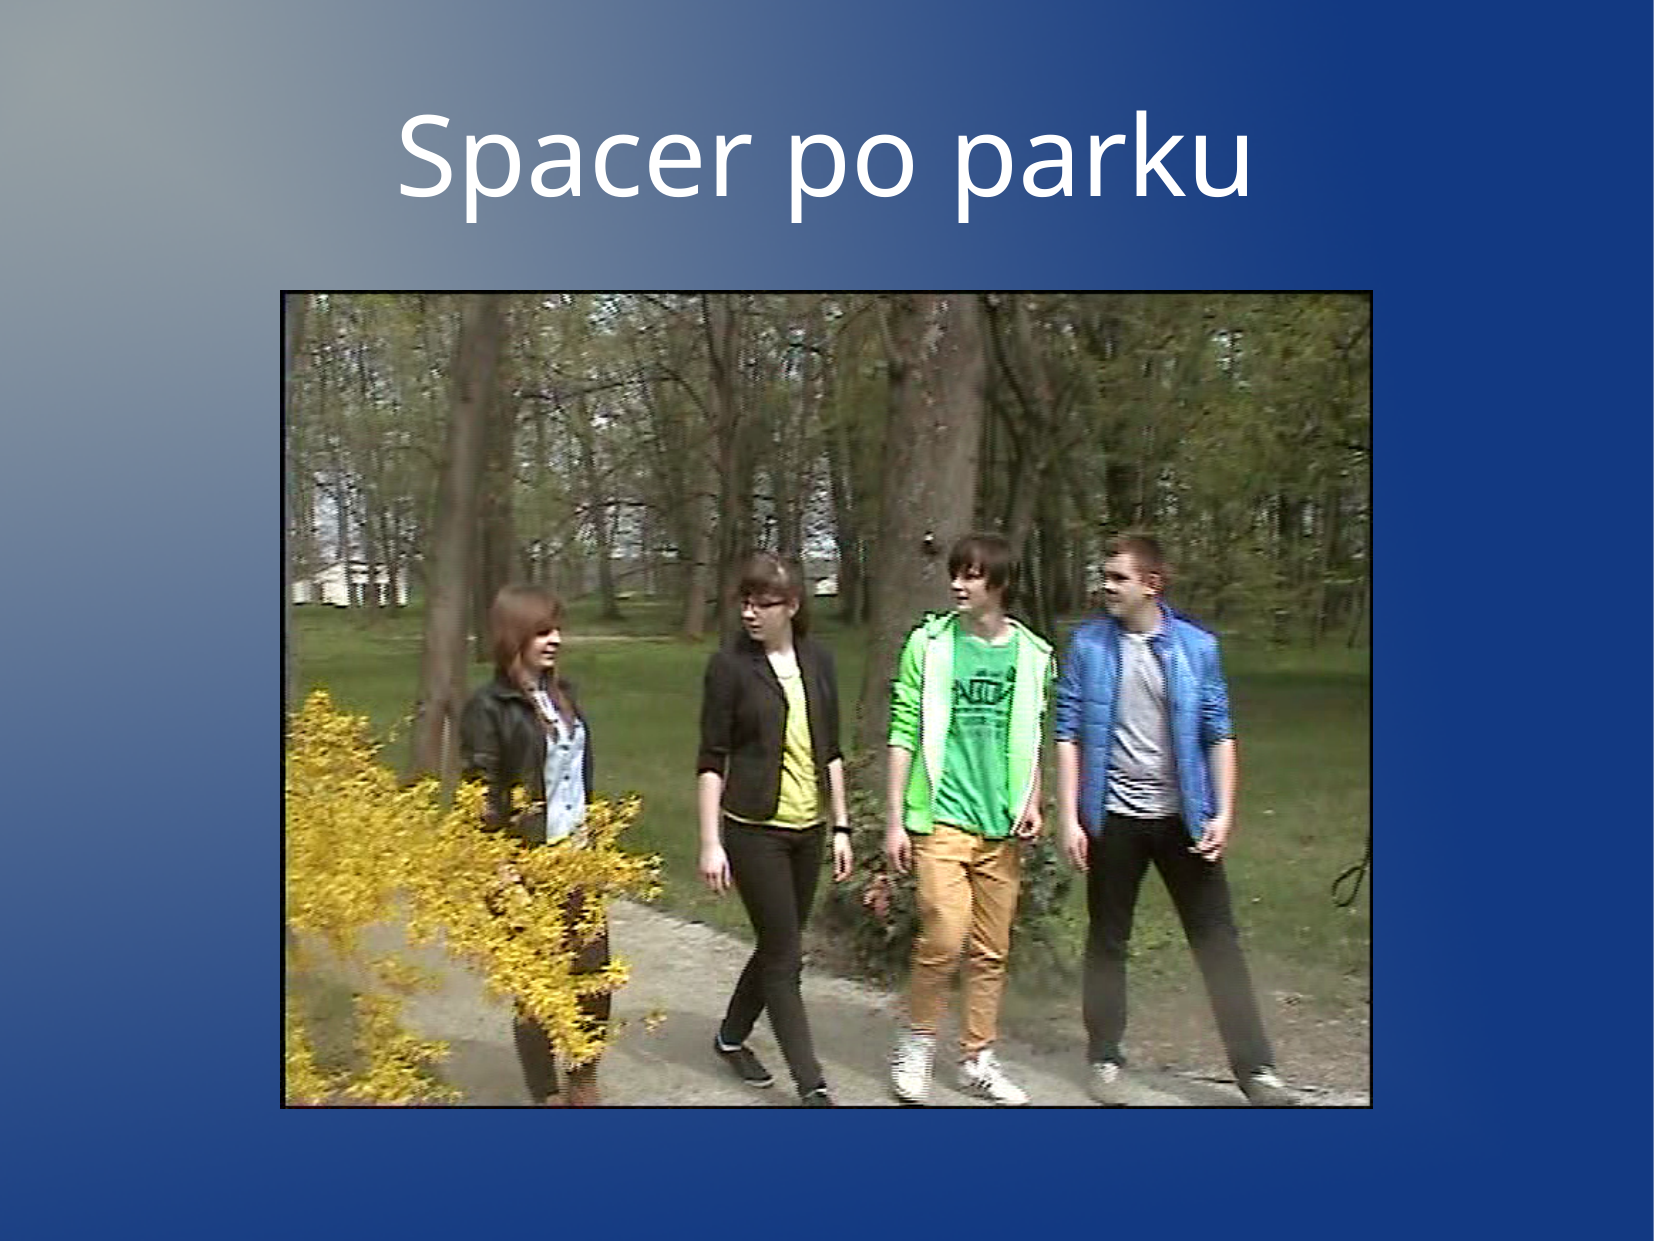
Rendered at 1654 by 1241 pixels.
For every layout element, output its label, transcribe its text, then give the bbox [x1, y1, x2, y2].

title Spacer po parku [82, 49, 1571, 257]
picture [0, 0, 1654, 1241]
